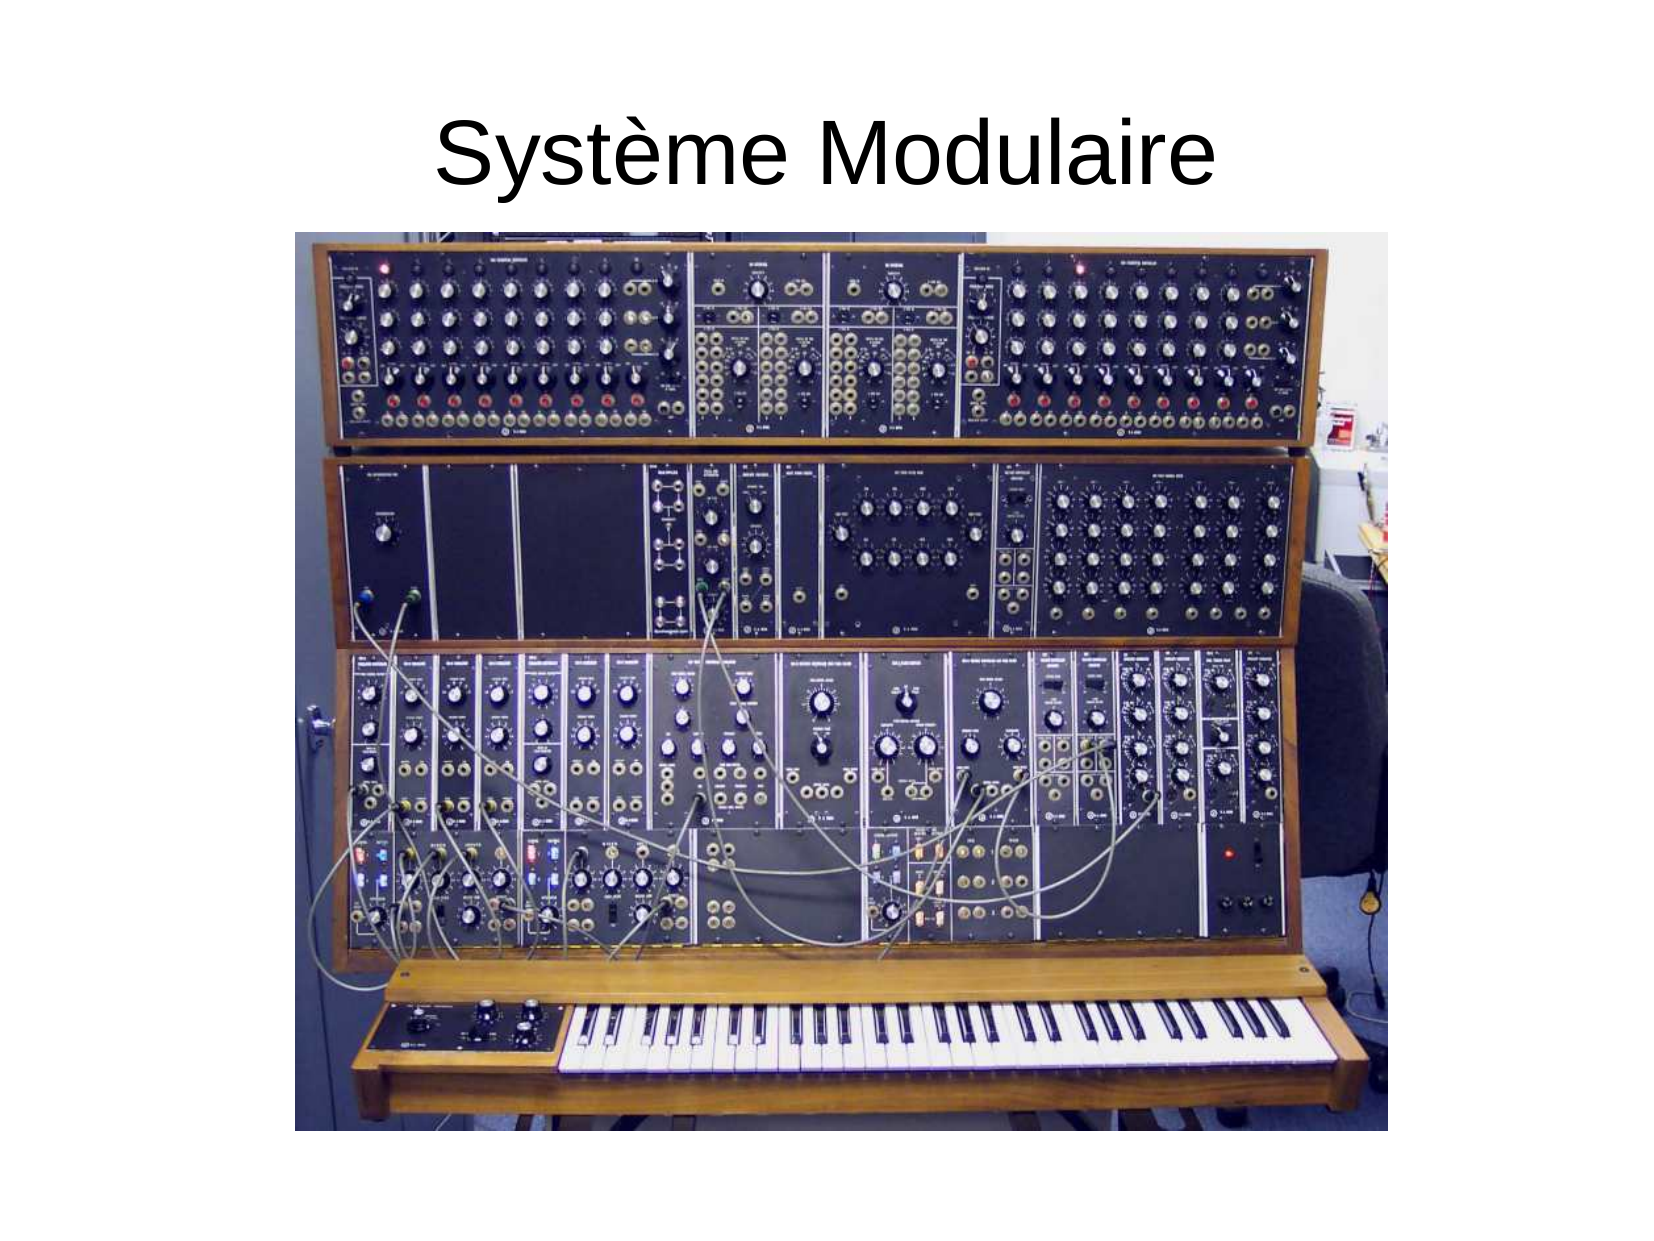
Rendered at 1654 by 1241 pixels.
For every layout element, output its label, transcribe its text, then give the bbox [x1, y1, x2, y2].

picture [295, 232, 1388, 1131]
title Système Modulaire [82, 49, 1571, 257]
